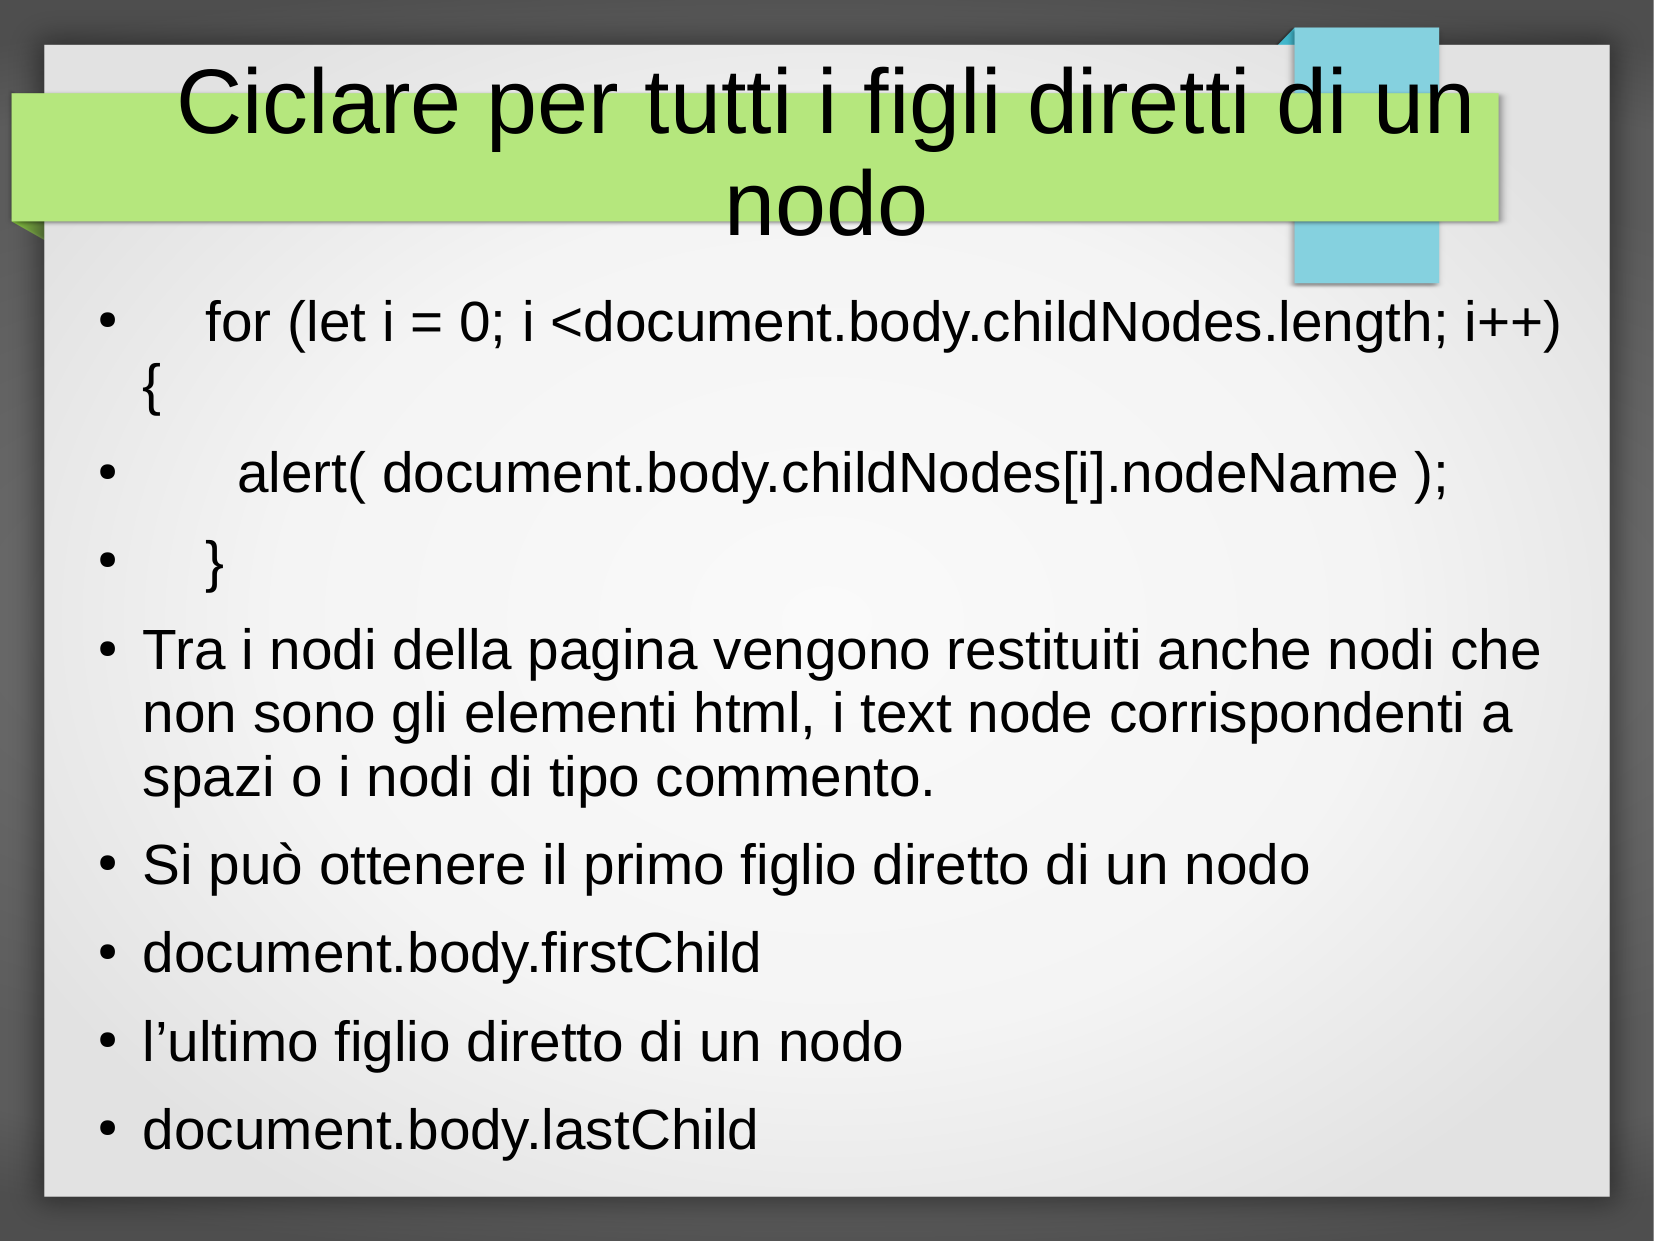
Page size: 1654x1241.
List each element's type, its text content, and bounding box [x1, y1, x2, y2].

picture [0, 0, 1654, 1241]
list for (let i = 0; i <document.body.childNodes.length; i++) { alert( document.body.childNodes[i].nodeName ); } Tra i nodi della pagina vengono restituiti anche nodi che non sono gli elementi html, i text node corrispondenti a spazi o i nodi di tipo commento. Si può ottenere il primo figlio diretto di un nodo document.body.firstChild l’ultimo figlio diretto di un nodo document.body.lastChild [82, 290, 1571, 1182]
title Ciclare per tutti i figli diretti di un nodo [82, 49, 1571, 257]
